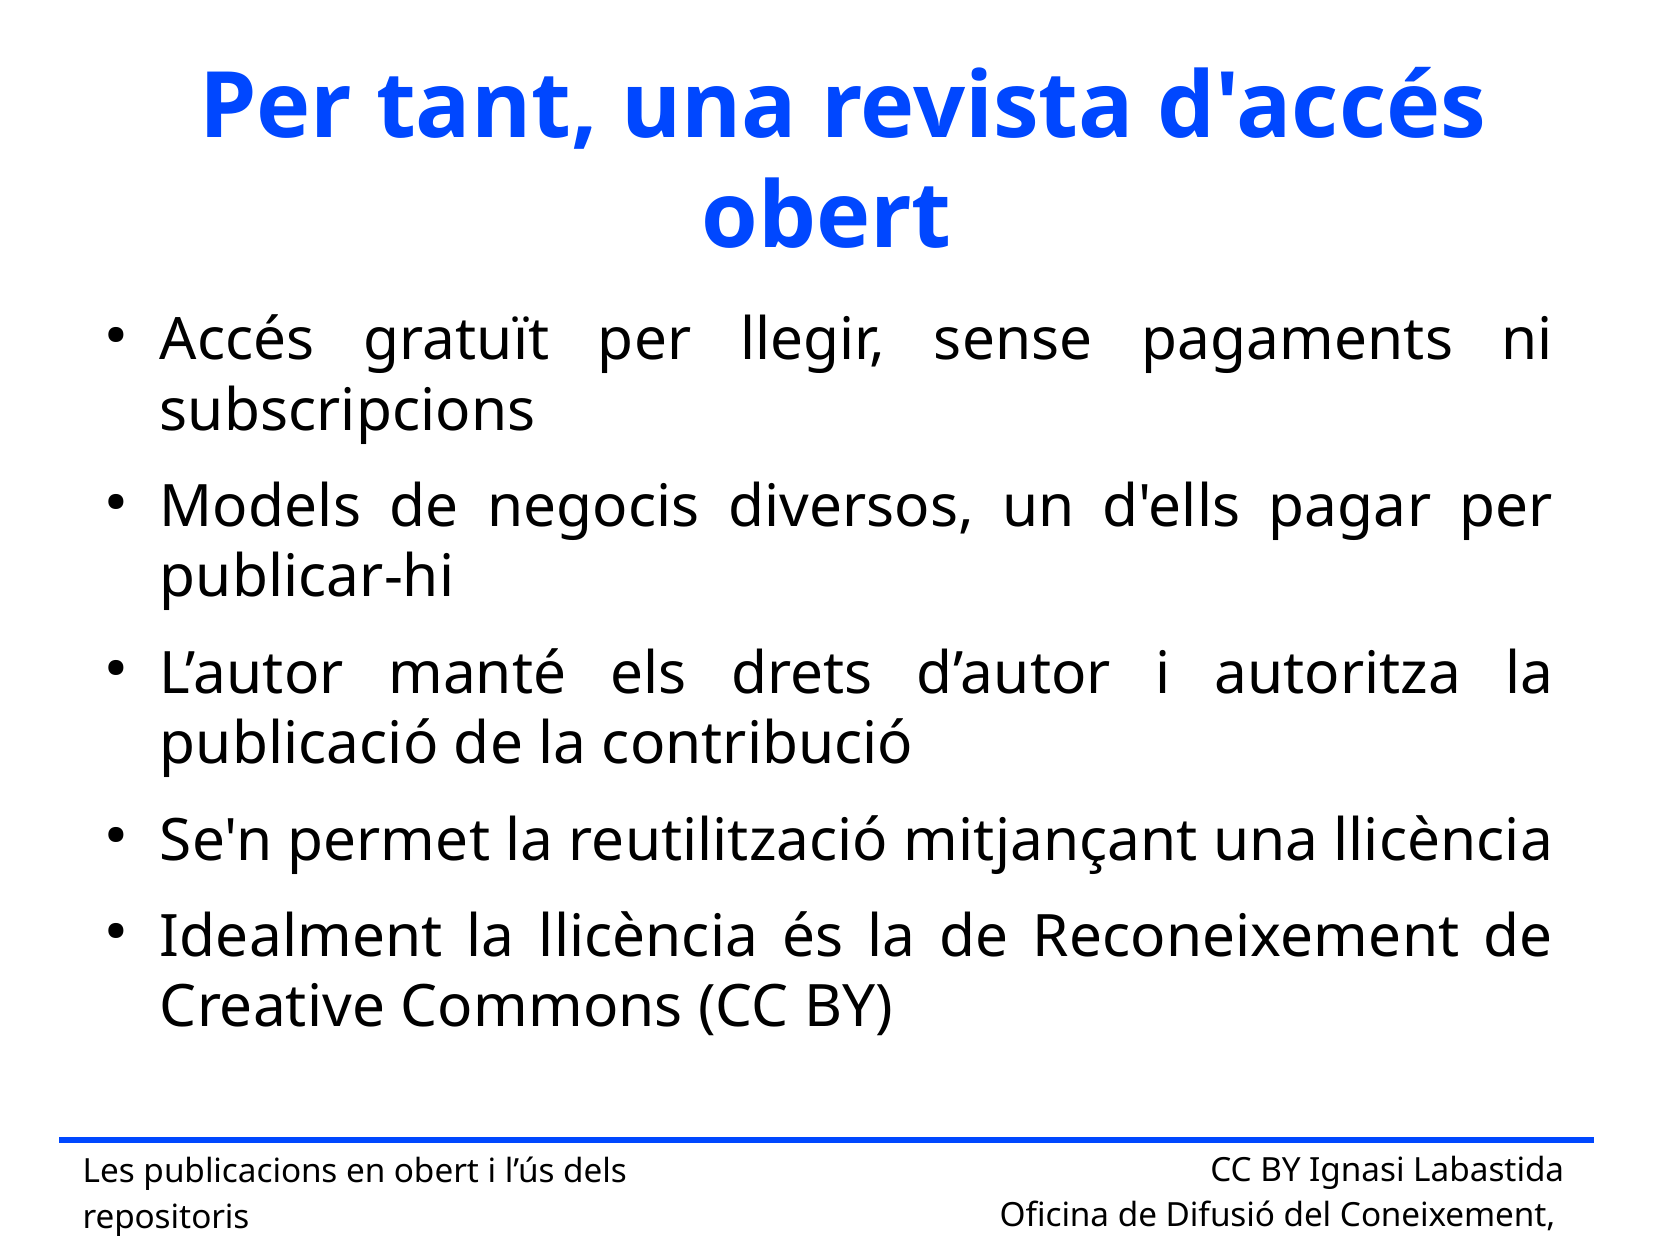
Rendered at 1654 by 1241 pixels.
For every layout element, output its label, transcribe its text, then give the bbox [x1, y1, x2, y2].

list Accés gratuït per llegir, sense pagaments ni subscripcions Models de negocis diversos, un d'ells pagar per publicar-hi L’autor manté els drets d’autor i autoritza la publicació de la contribució Se'n permet la reutilització mitjançant una llicència Idealment la llicència és la de Reconeixement de Creative Commons (CC BY) [82, 289, 1571, 1108]
title Per tant, una revista d'accés obert [82, 38, 1571, 267]
